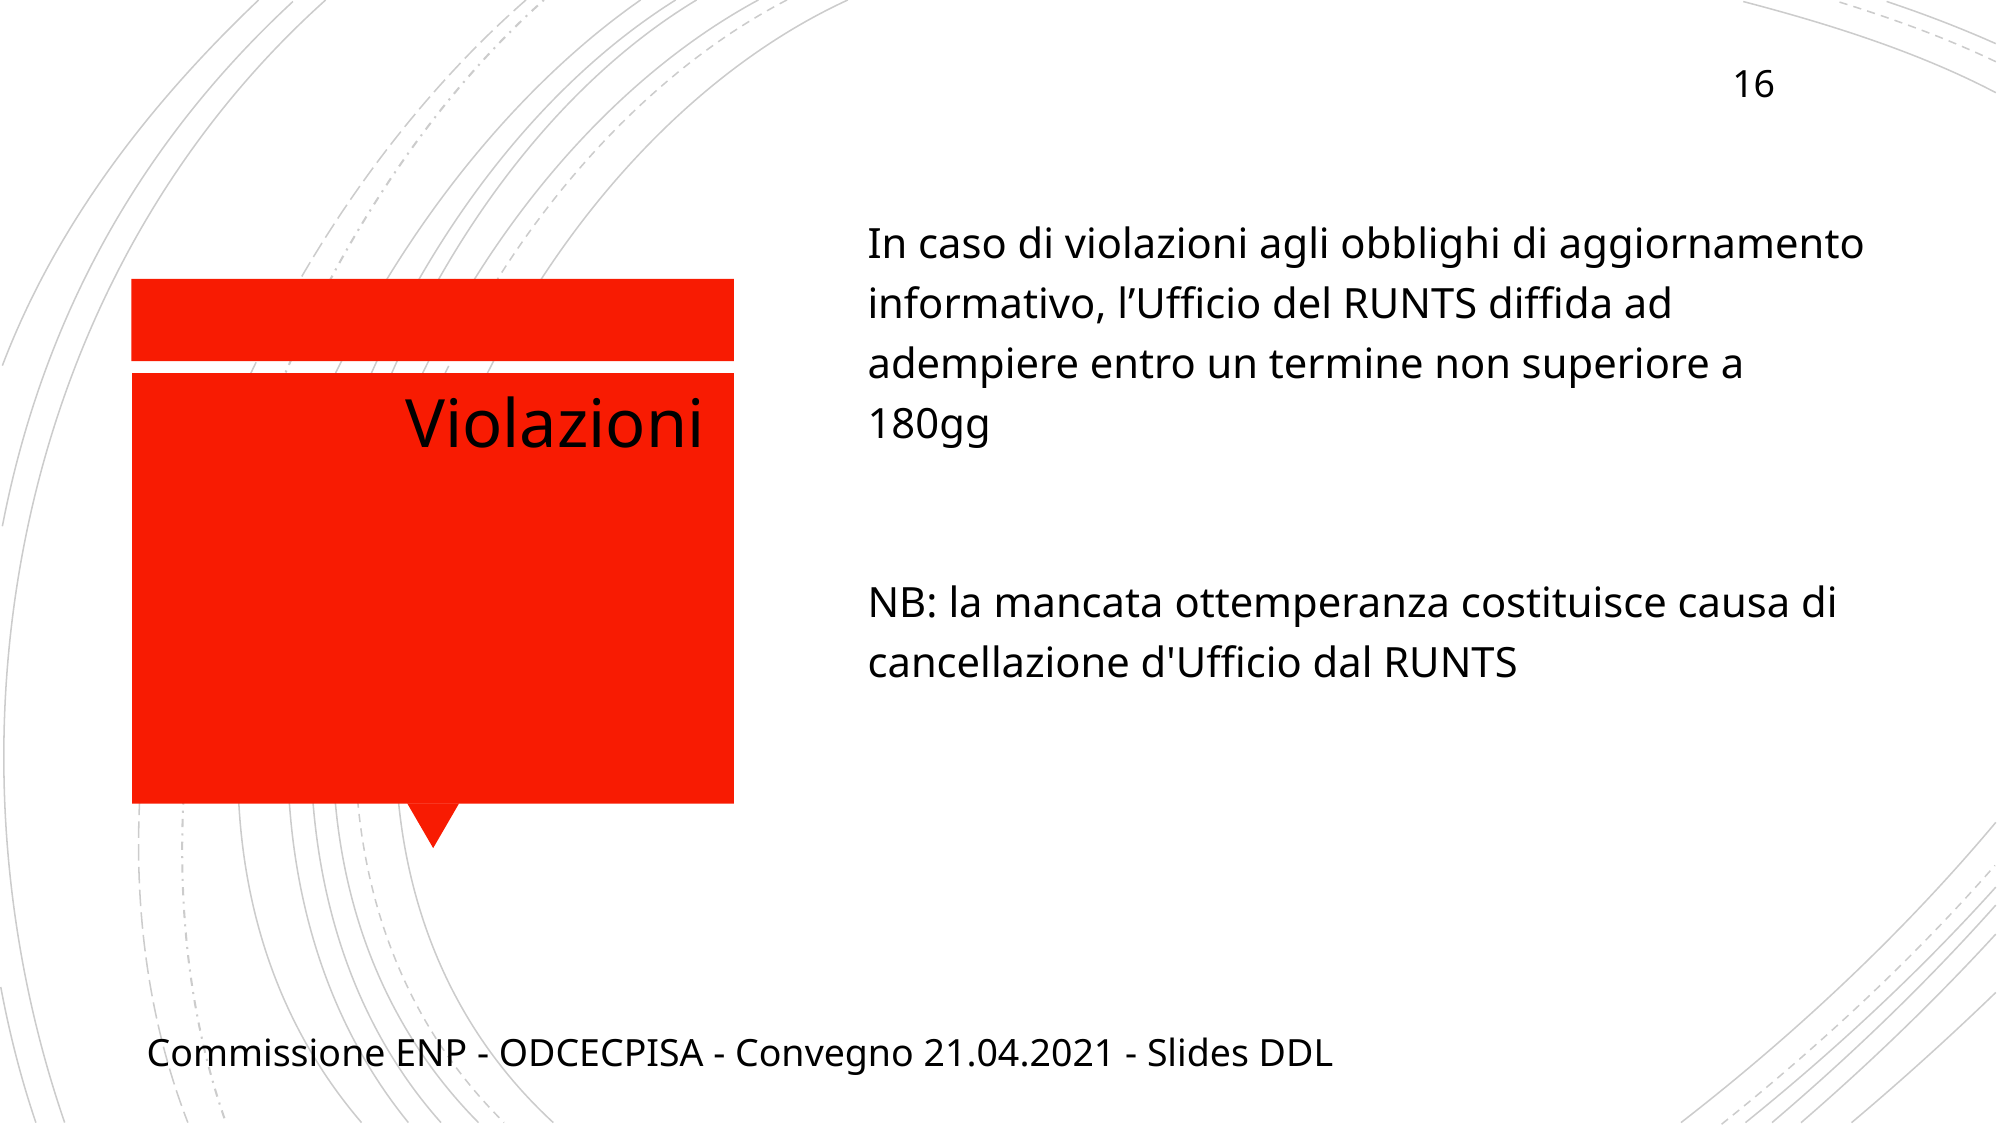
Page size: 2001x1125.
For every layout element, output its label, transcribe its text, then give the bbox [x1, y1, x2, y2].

slide_number <numero> [1717, 52, 1868, 105]
list In caso di violazioni agli obblighi di aggiornamento informativo, l’Ufficio del RUNTS diffida ad adempiere entro un termine non superiore a 180gg NB: la mancata ottemperanza costituisce causa di cancellazione d'Ufficio dal RUNTS [801, 52, 1890, 977]
footer Commissione ENP - ODCECPISA - Convegno 21.04.2021 - Slides DDL [131, 1021, 1869, 1074]
title Violazioni [145, 385, 720, 789]
